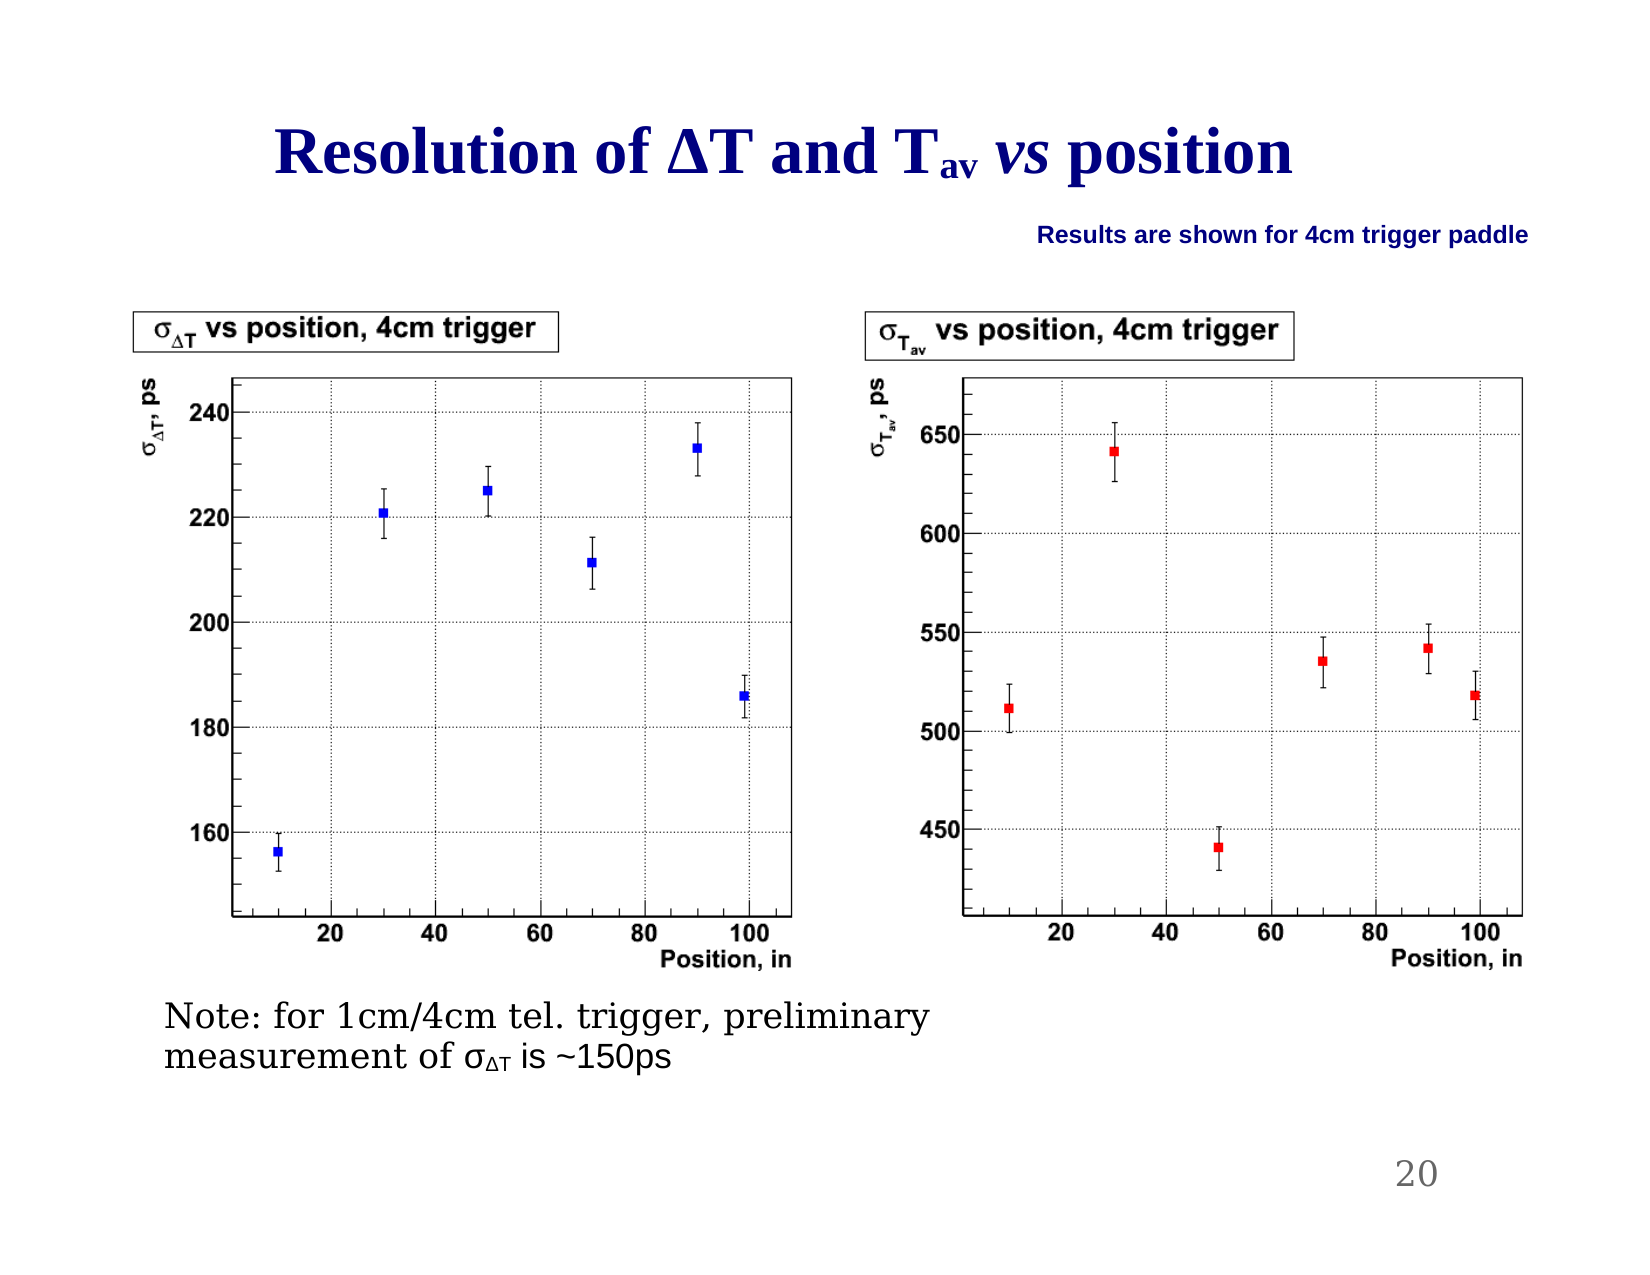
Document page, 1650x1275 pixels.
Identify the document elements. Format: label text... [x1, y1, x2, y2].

text_box Resolution of ΔT and Tav vs position [274, 113, 1617, 212]
picture [127, 309, 825, 984]
text_box <number> [1394, 1154, 1592, 1195]
text_box Note: for 1cm/4cm tel. trigger, preliminary measurement of σΔT is ~150ps [164, 995, 928, 1089]
picture [859, 309, 1557, 983]
text_box Results are shown for 4cm trigger paddle [1036, 220, 1531, 250]
